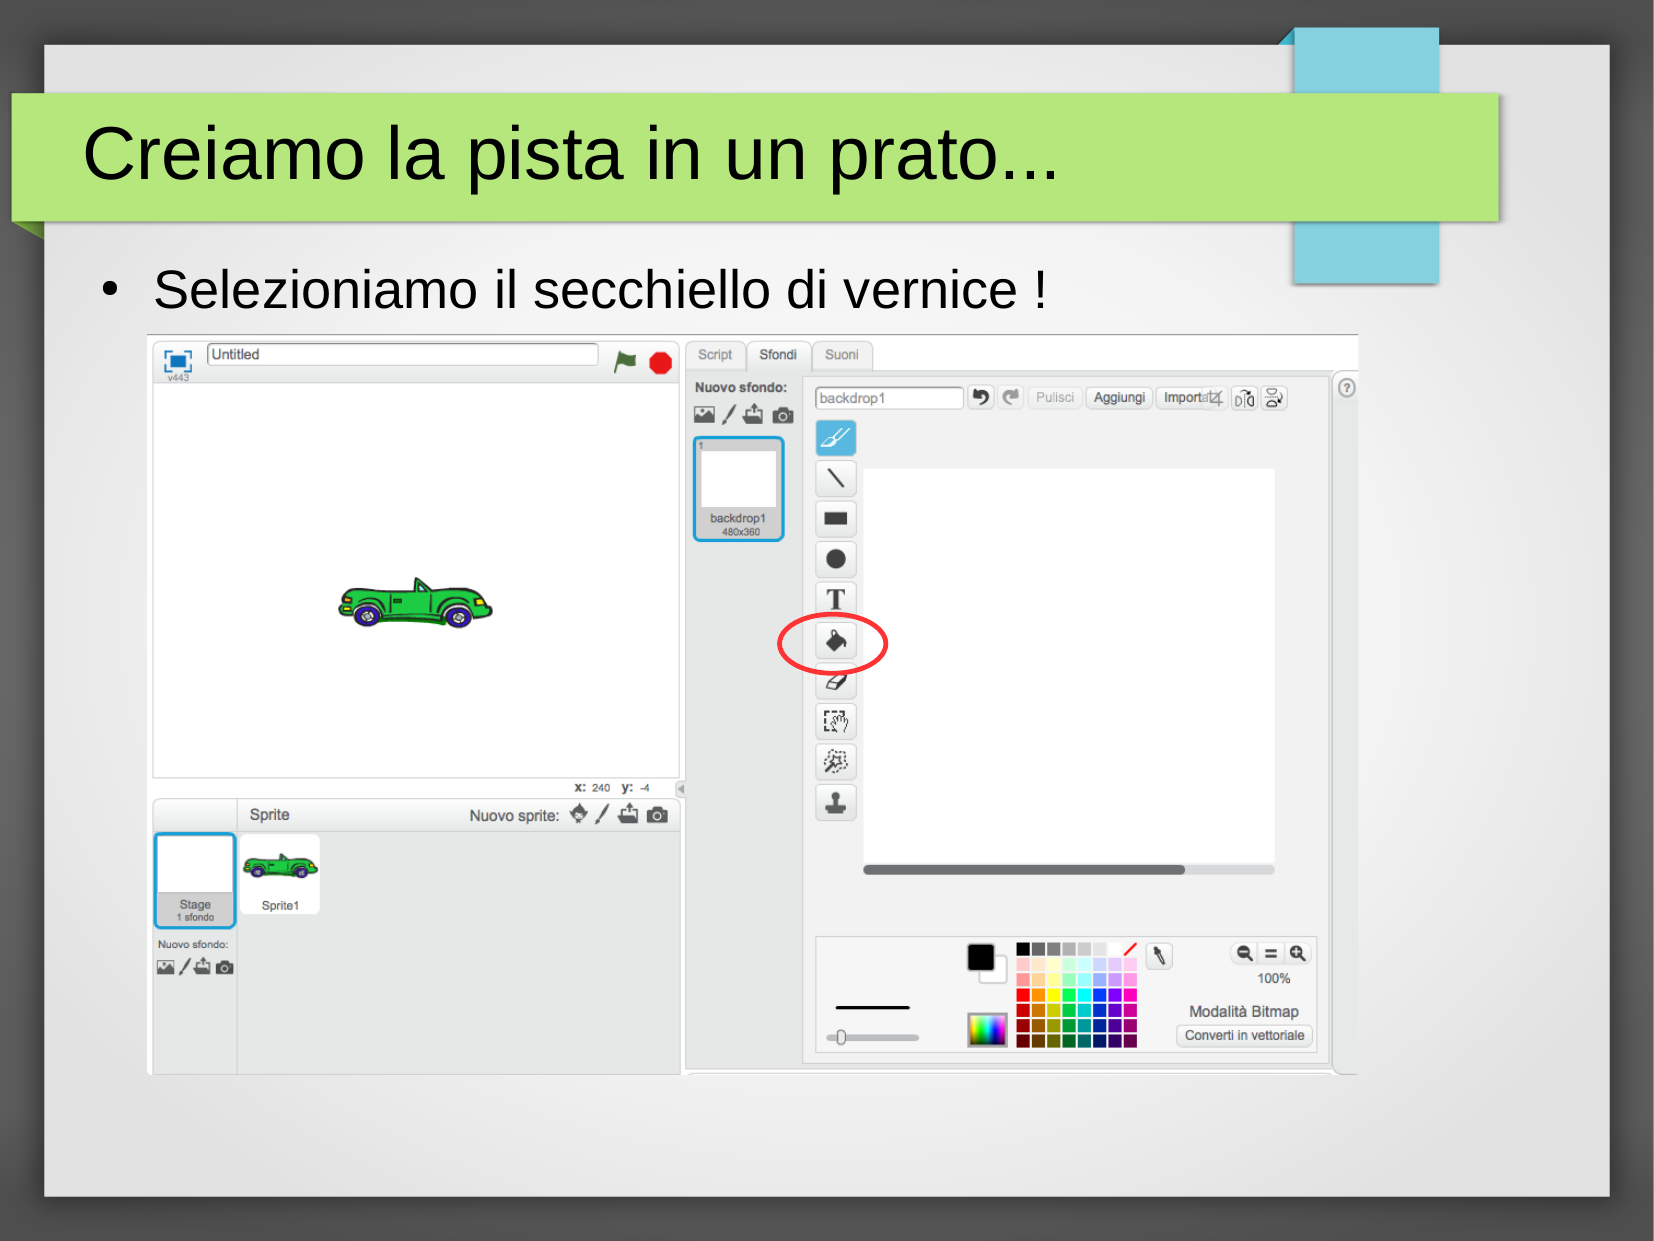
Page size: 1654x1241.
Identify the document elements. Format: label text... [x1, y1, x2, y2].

title Creiamo la pista in un prato... [82, 94, 1264, 213]
list Selezioniamo il secchiello di vernice ! [82, 259, 1571, 980]
picture [0, 0, 1654, 1241]
